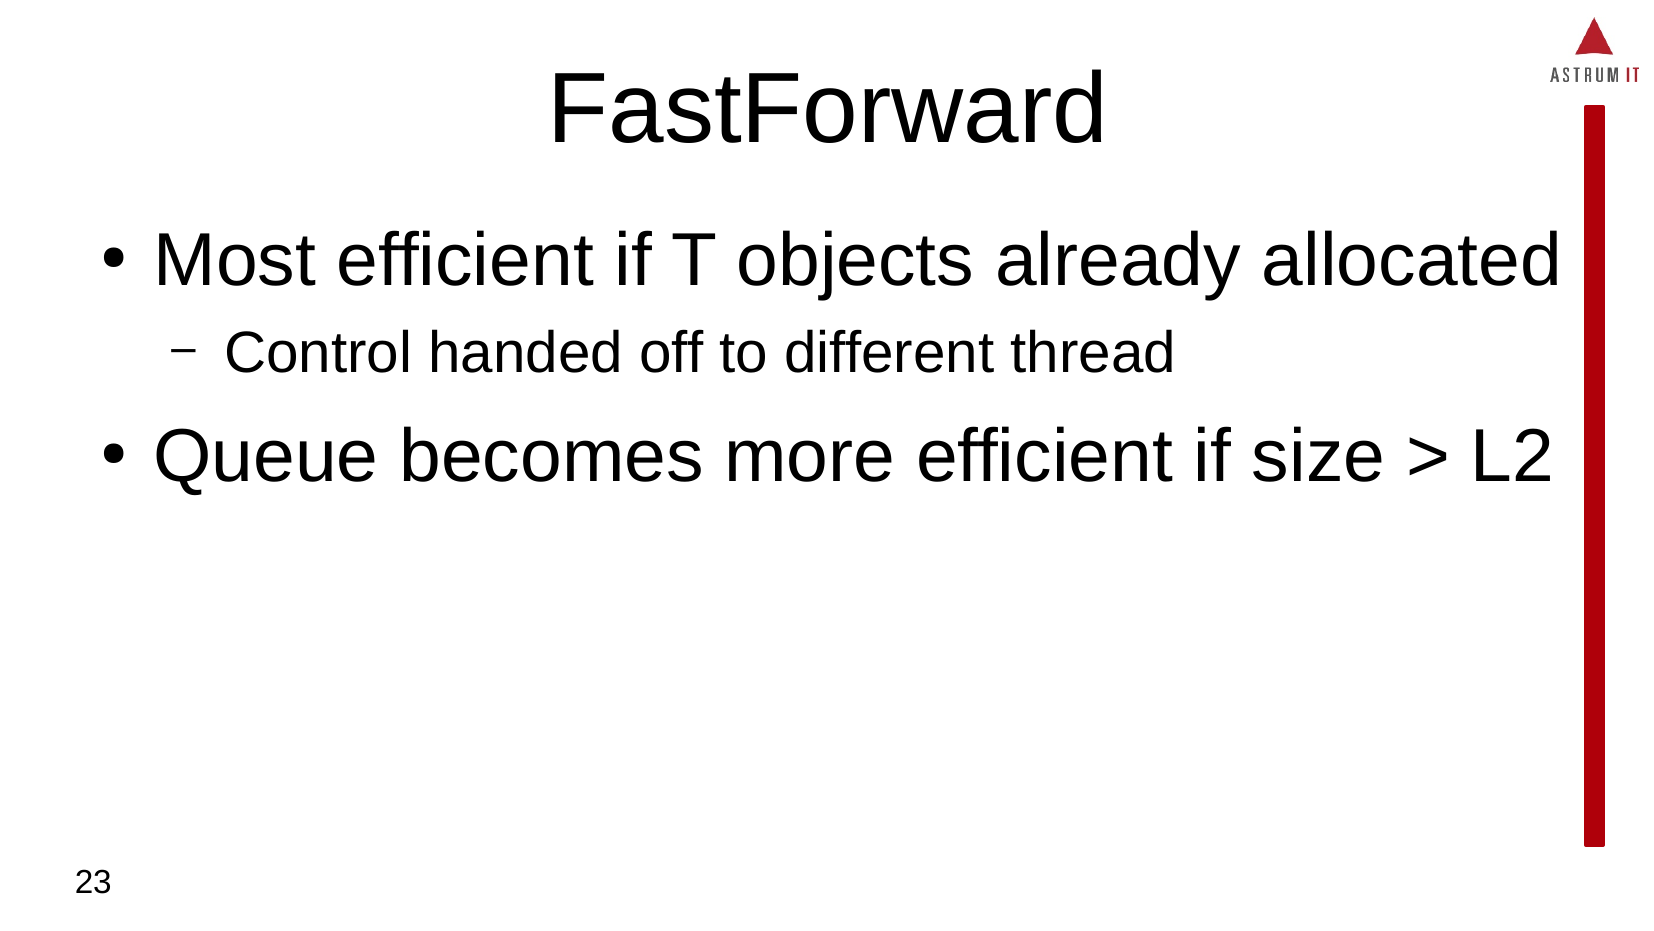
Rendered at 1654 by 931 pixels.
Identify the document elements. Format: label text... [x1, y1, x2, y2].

list Most efficient if T objects already allocated Control handed off to different thread Queue becomes more efficient if size > L2 [82, 217, 1571, 757]
title FastForward [114, 30, 1541, 186]
picture [1550, 17, 1639, 82]
